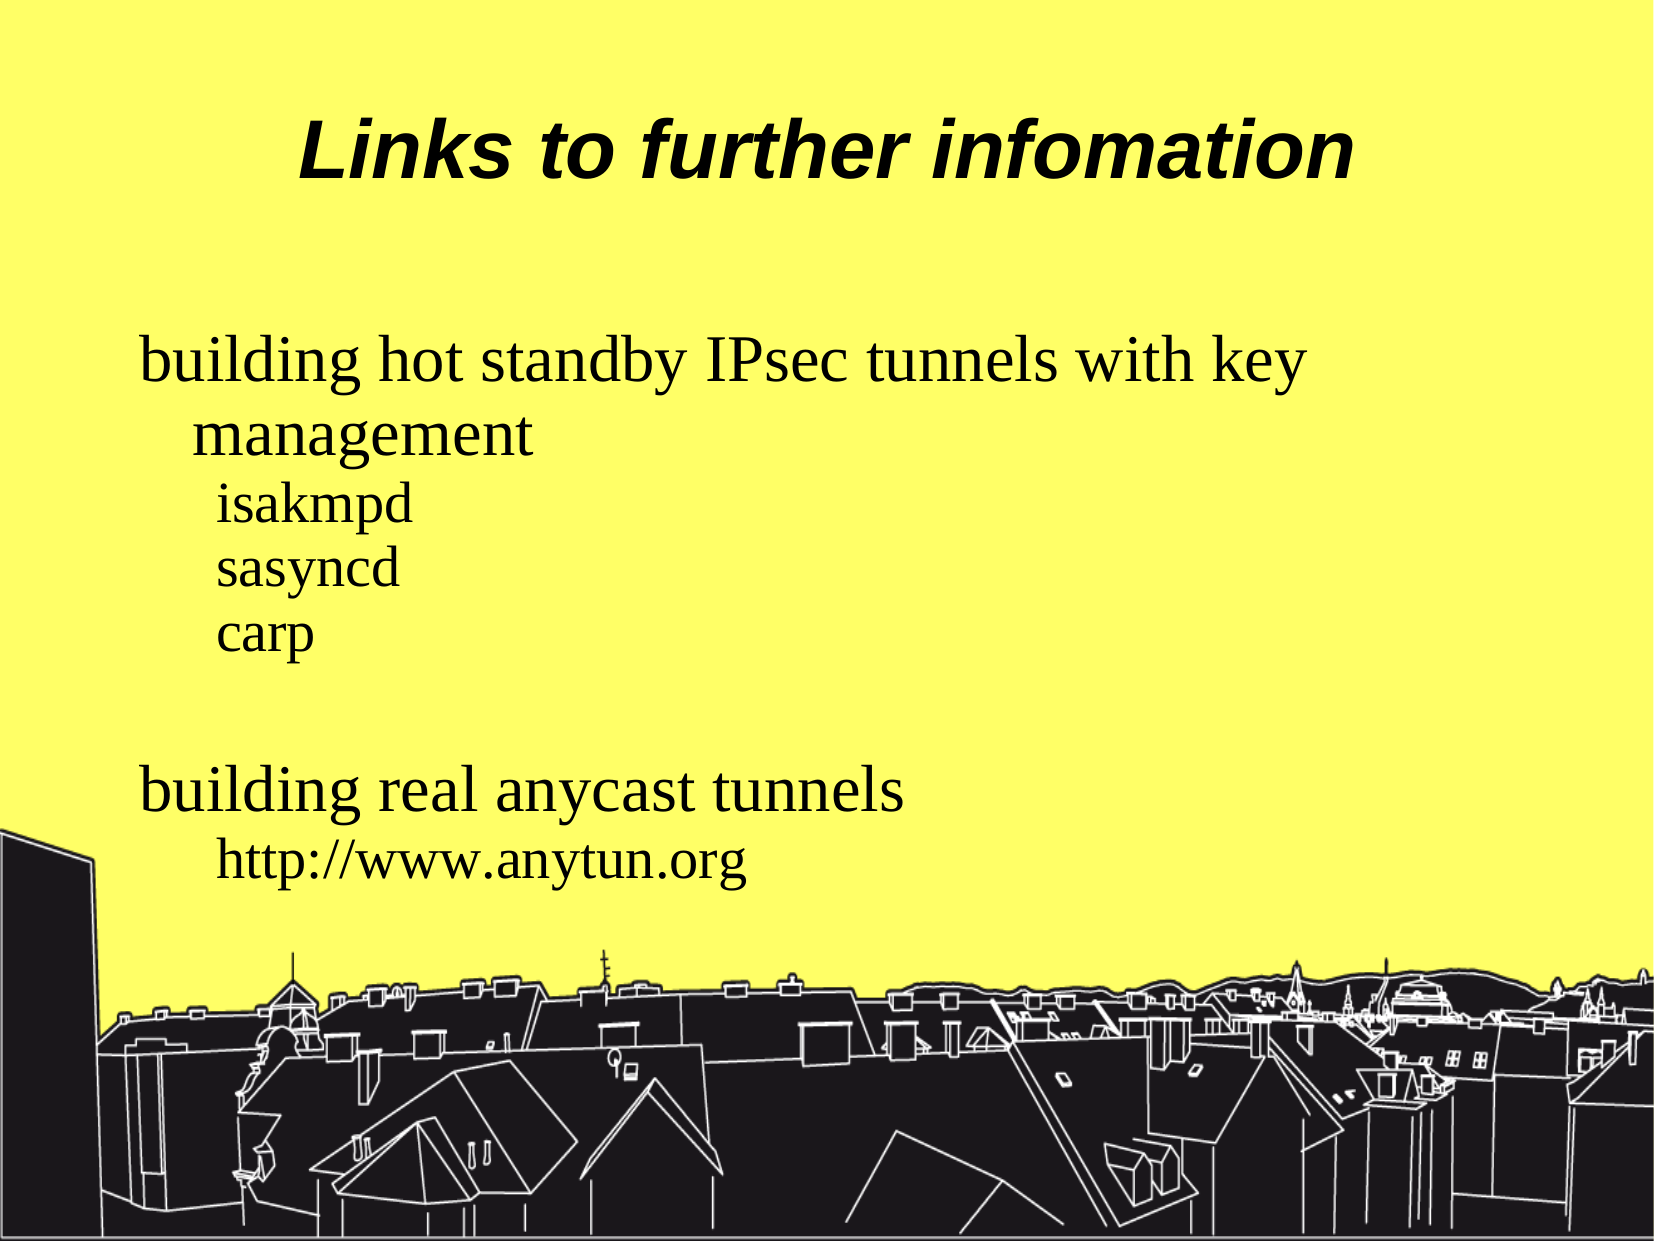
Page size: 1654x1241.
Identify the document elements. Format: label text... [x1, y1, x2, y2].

picture [0, 827, 1654, 1241]
list building hot standby IPsec tunnels with key management isakmpd sasyncd carp building real anycast tunnels http://www.anytun.org [121, 322, 1561, 1118]
title Links to further infomation [121, 46, 1534, 254]
